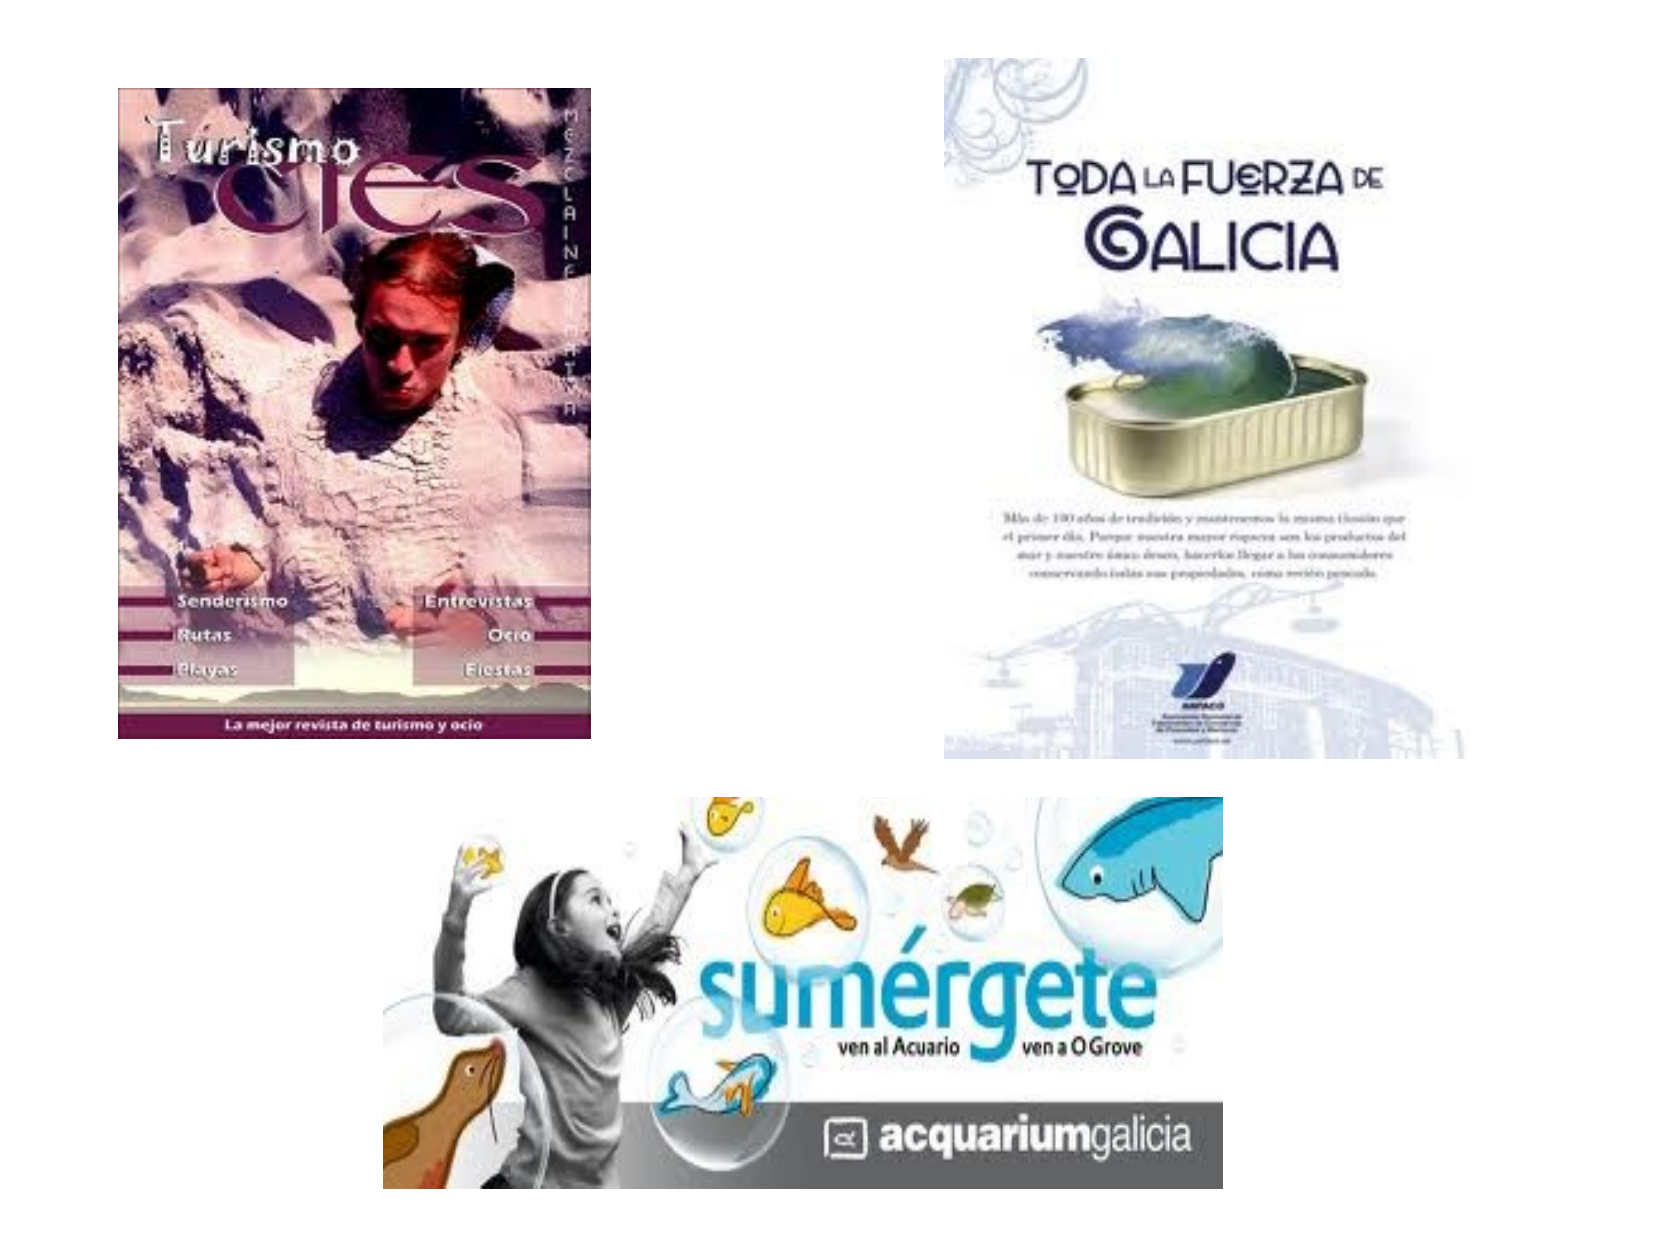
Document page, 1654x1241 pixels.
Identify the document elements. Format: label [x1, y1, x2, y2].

picture [118, 88, 591, 739]
picture [944, 58, 1470, 759]
picture [1152, 807, 1162, 811]
picture [383, 797, 1223, 1189]
